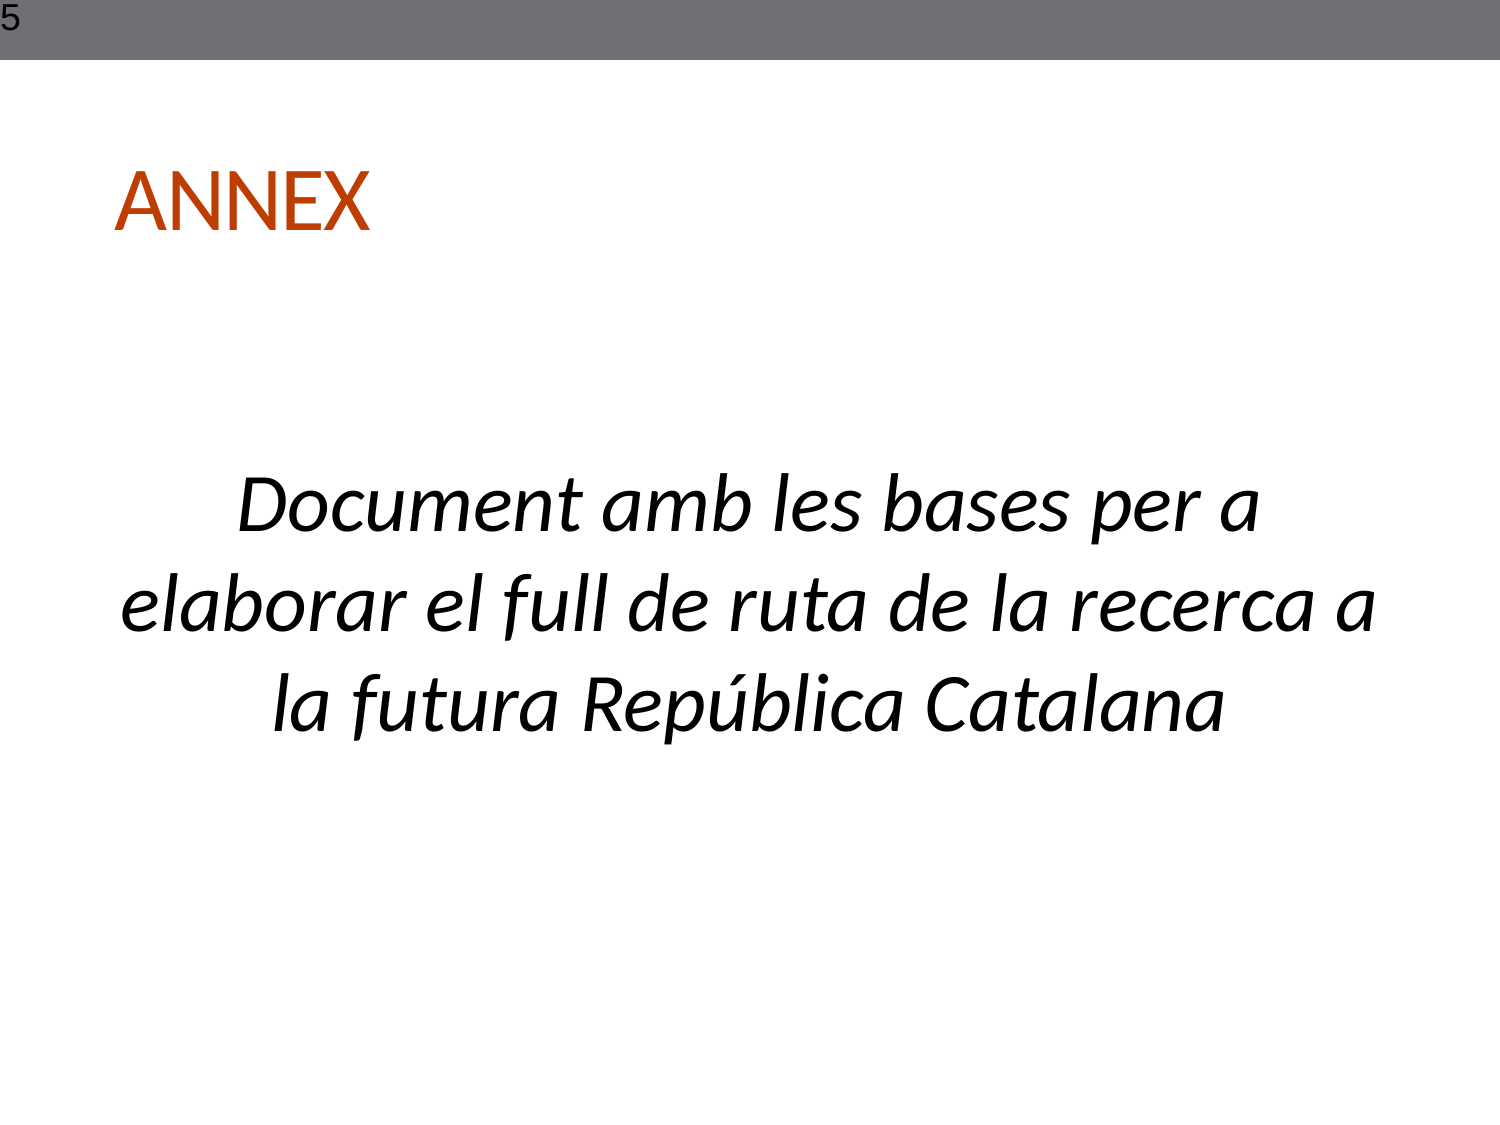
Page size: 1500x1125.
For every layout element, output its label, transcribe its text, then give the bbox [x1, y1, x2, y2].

text_box ANNEX [99, 112, 1450, 275]
list Document amb les bases per a elaborar el full de ruta de la recerca a la futura República Catalana [75, 262, 1425, 1063]
